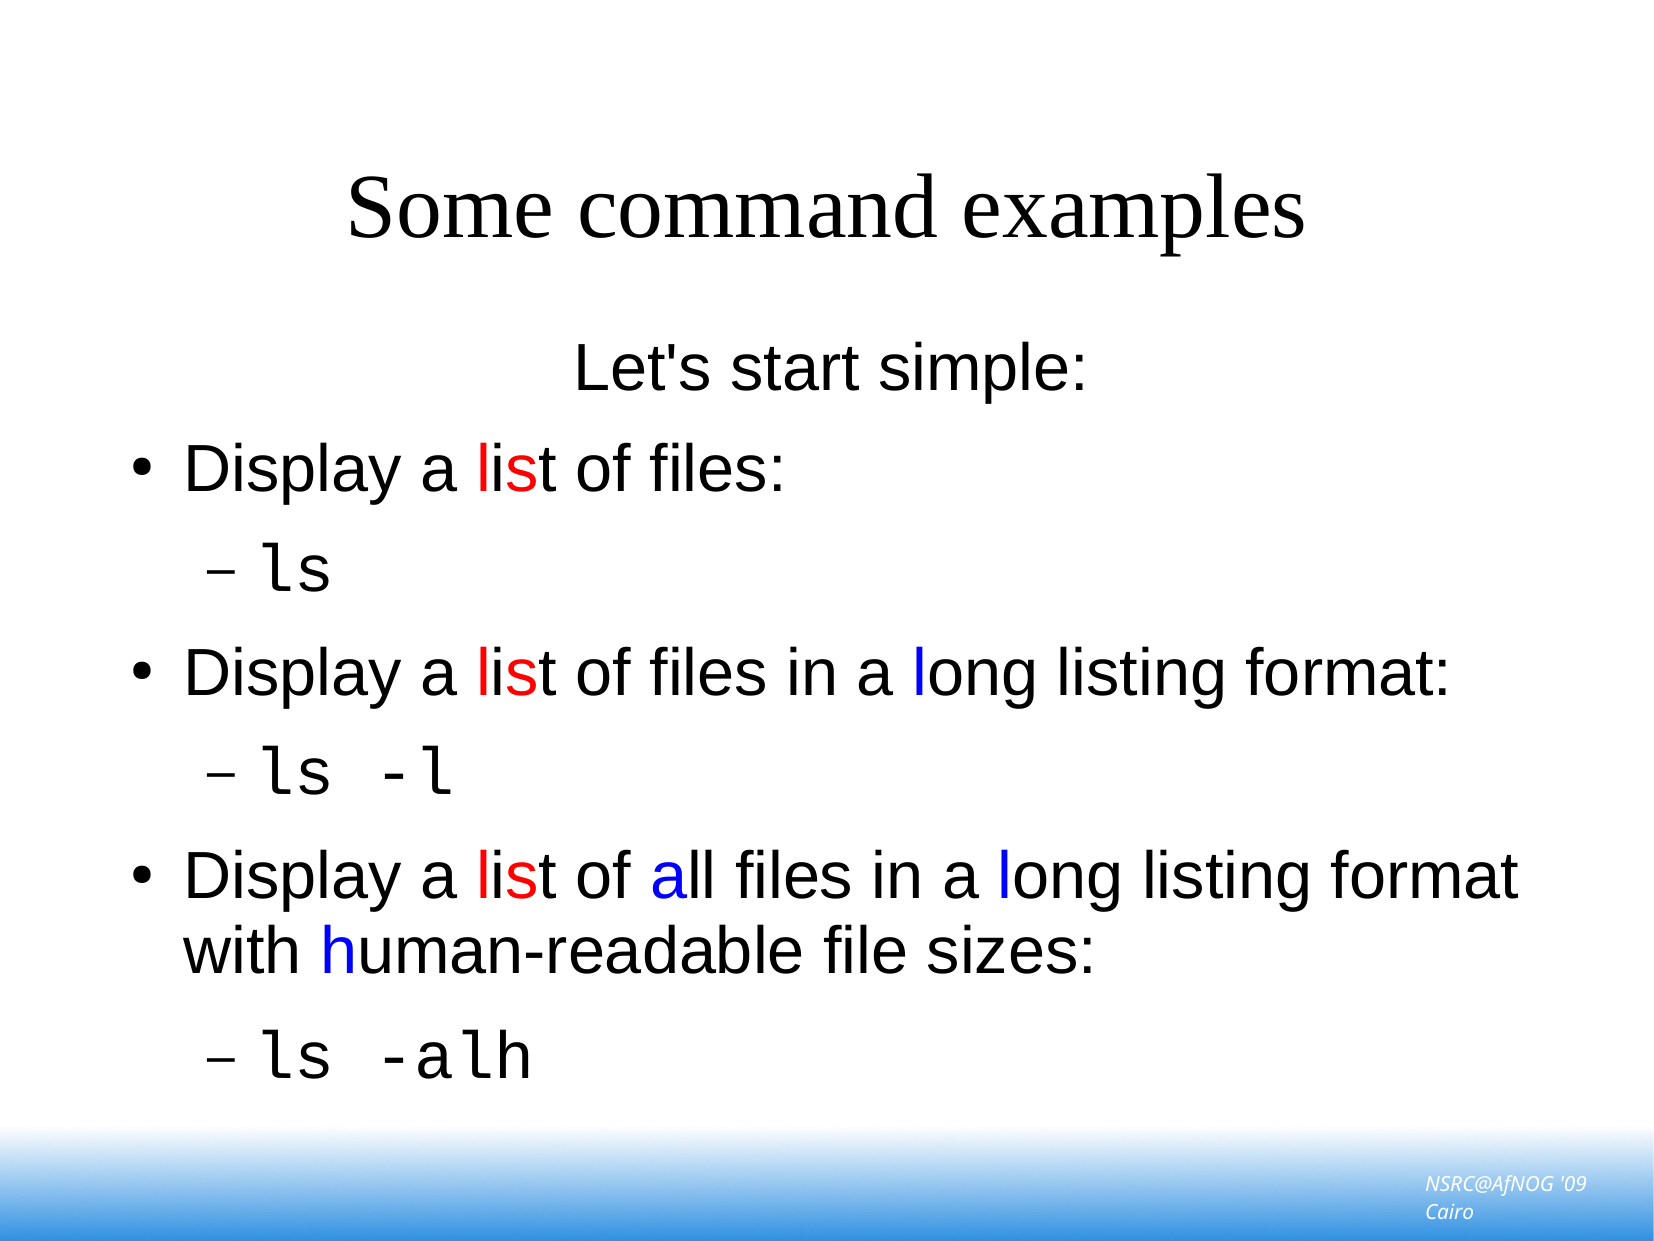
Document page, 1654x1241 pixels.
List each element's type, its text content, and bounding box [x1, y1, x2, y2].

list Let's start simple: Display a list of files: ls Display a list of files in a long listing format: ls -l Display a list of all files in a long listing format with human-readable file sizes: ls -alh [112, 332, 1534, 1198]
title Some command examples [121, 102, 1534, 310]
picture [0, 1124, 1654, 1241]
